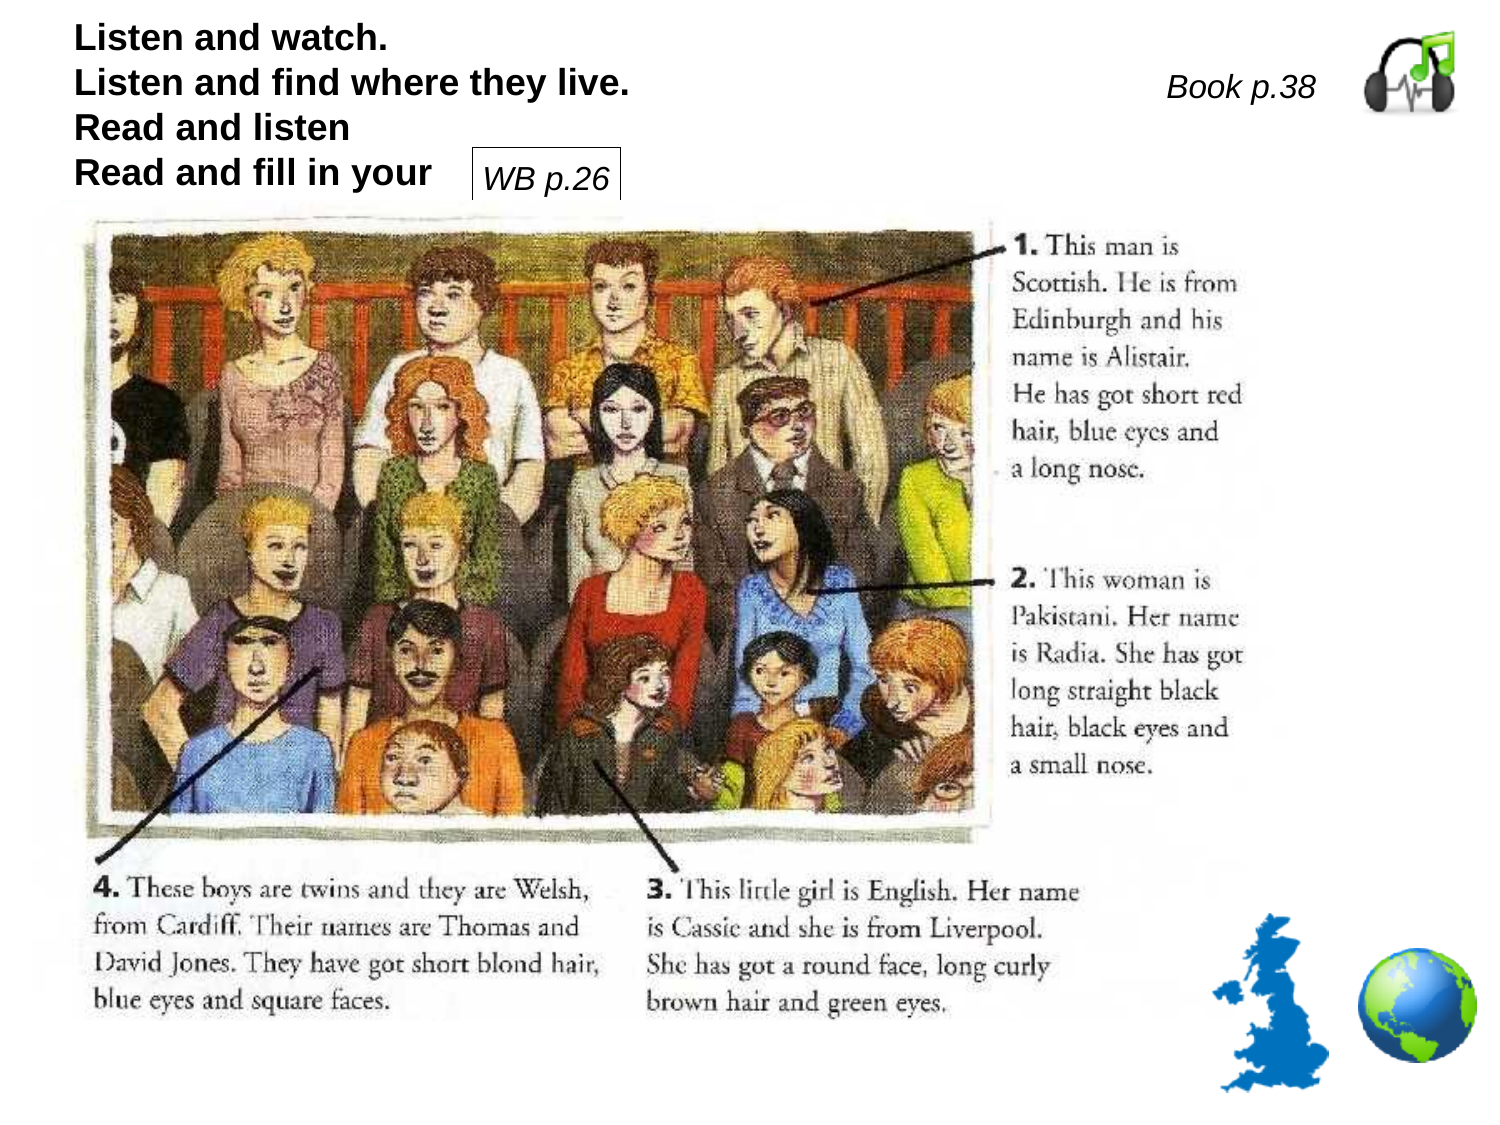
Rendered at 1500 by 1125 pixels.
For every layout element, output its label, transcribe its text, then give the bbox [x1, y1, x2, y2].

picture [1358, 19, 1463, 119]
picture [1358, 948, 1477, 1063]
text_box Book p.38 [1151, 58, 1332, 114]
picture [32, 200, 1329, 1093]
text_box Listen and watch. Listen and find where they live. Read and listen Read and fill in your [59, 5, 646, 201]
